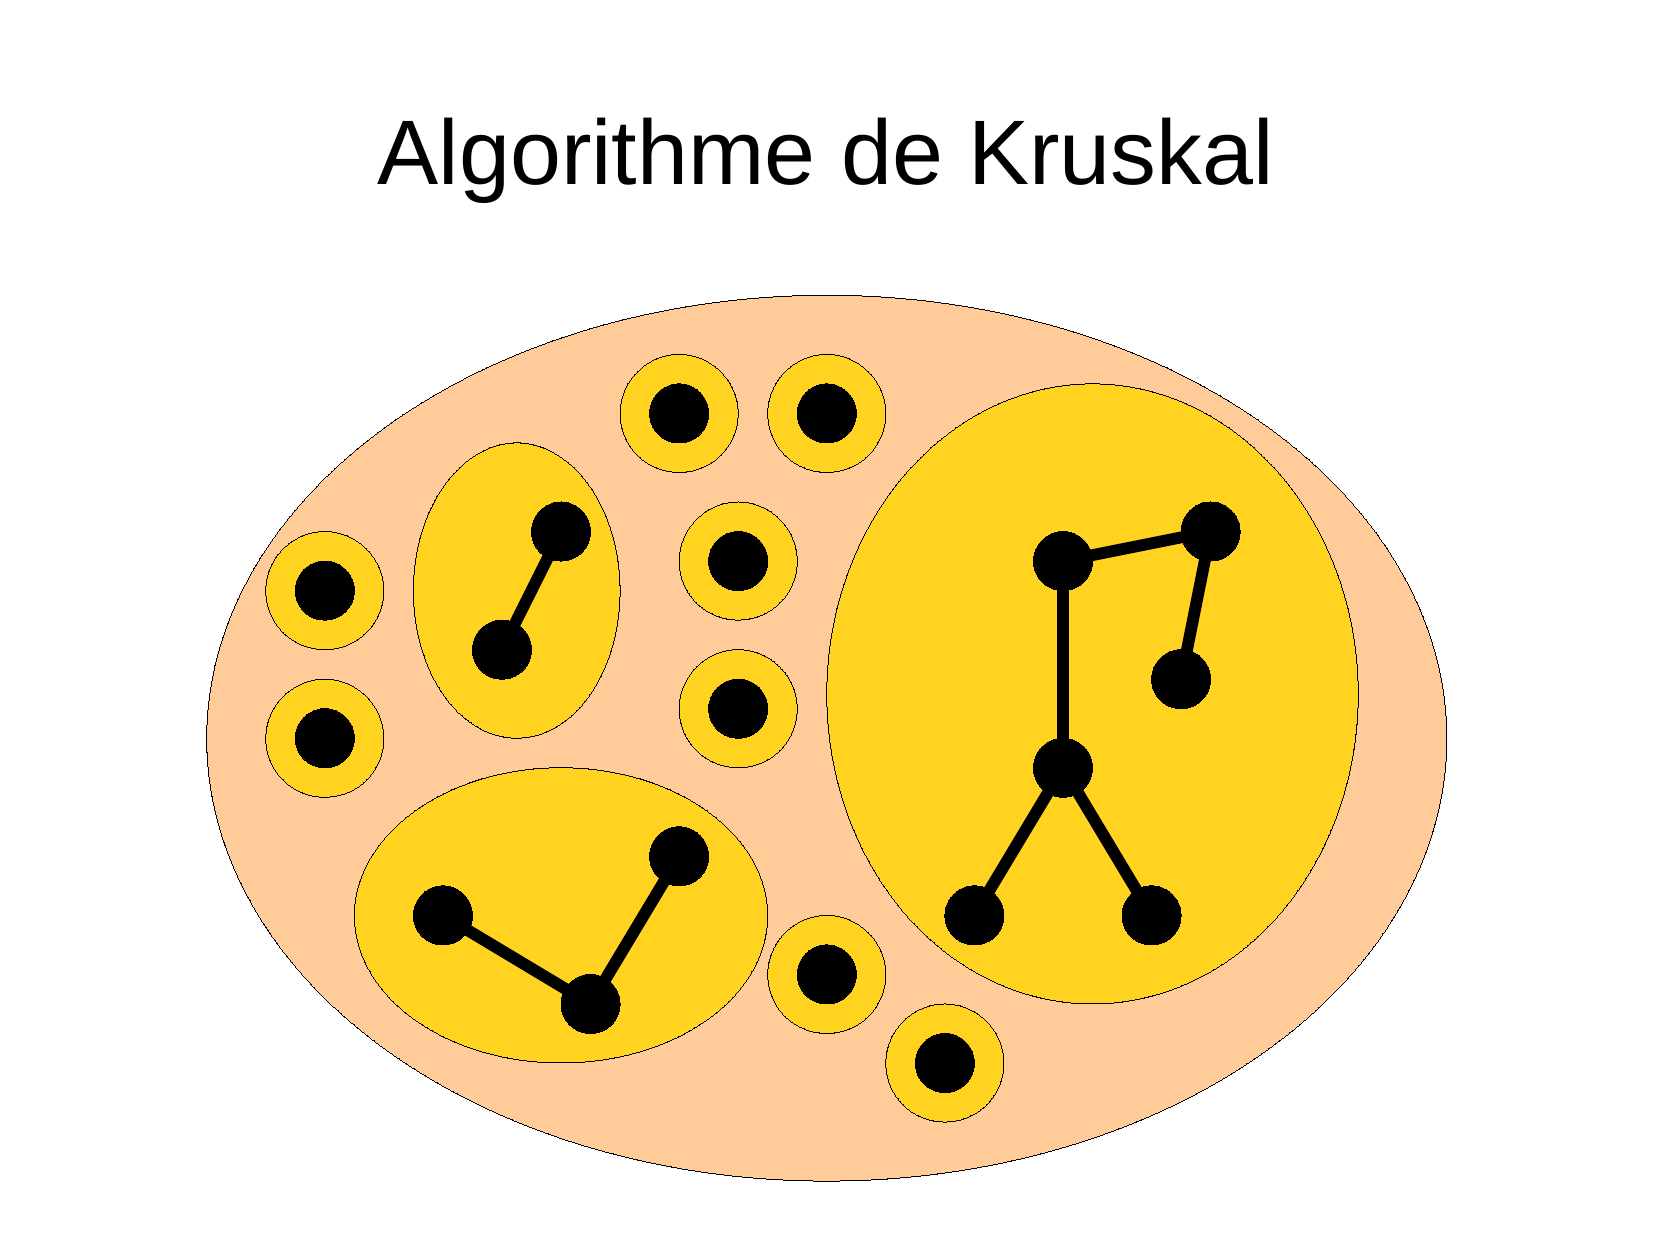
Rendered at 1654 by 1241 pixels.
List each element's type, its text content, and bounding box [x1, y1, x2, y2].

title Algorithme de Kruskal [82, 49, 1571, 257]
text_box [206, 295, 1447, 1182]
